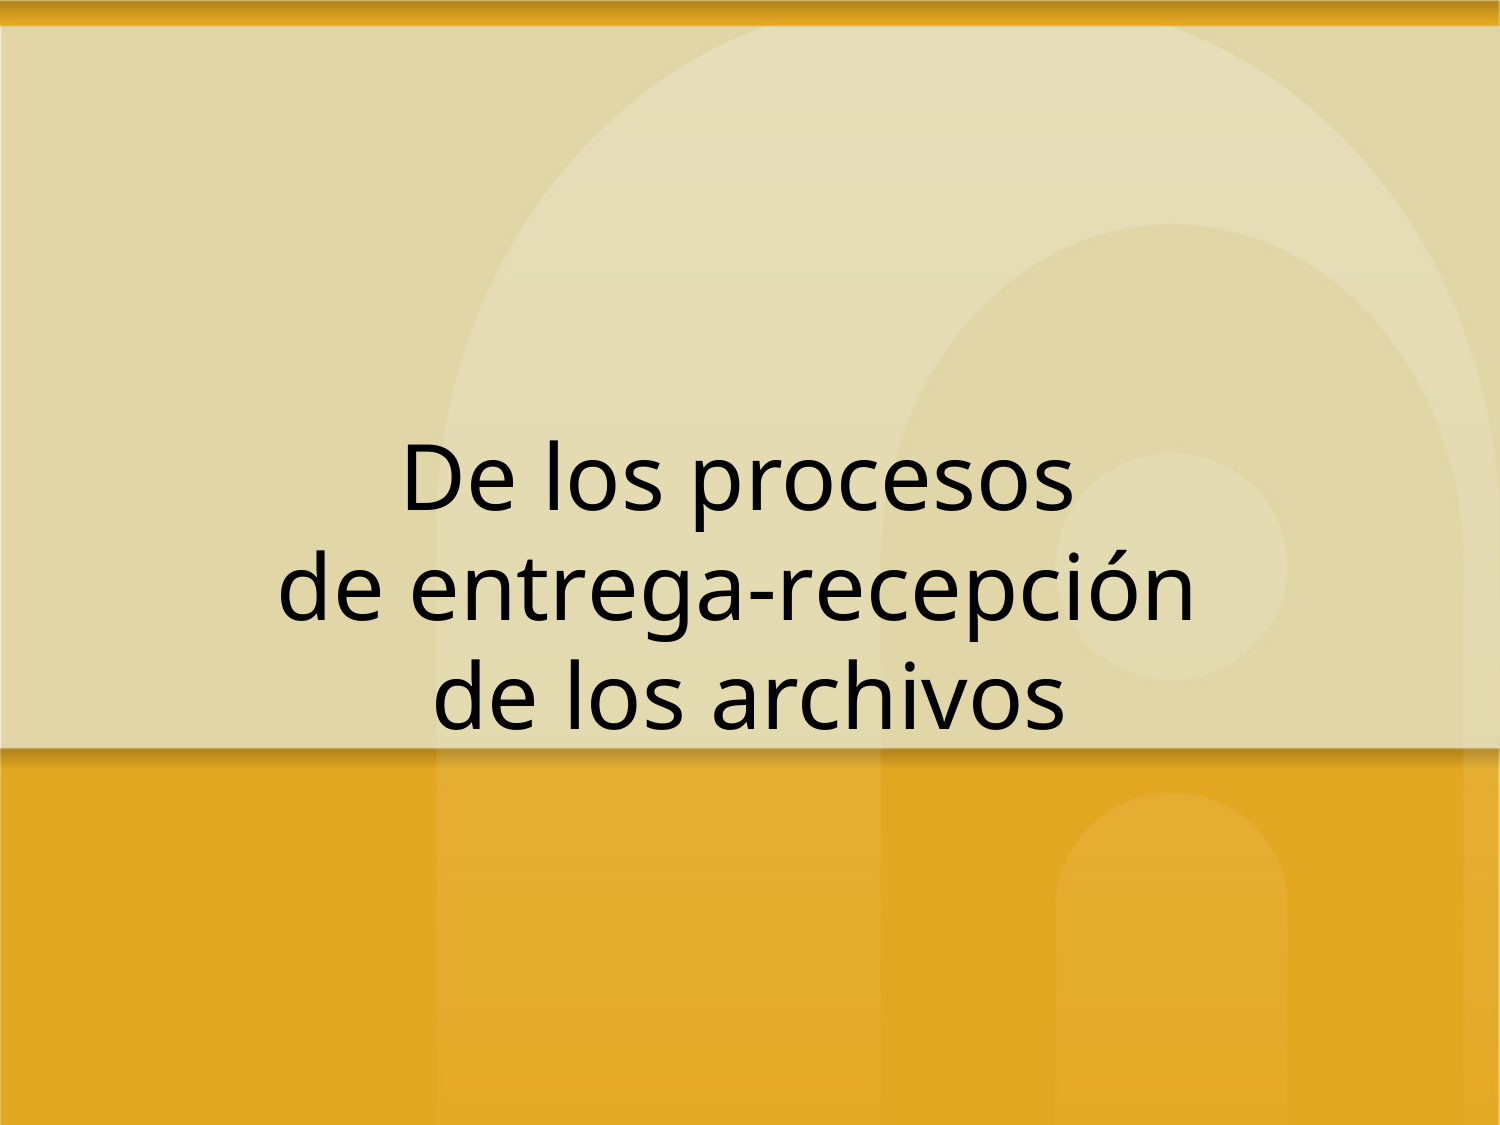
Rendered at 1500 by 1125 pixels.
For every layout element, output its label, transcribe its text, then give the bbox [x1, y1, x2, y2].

picture [0, 0, 1500, 1125]
text_box De los procesos de entrega-recepción de los archivos [146, 411, 1354, 760]
